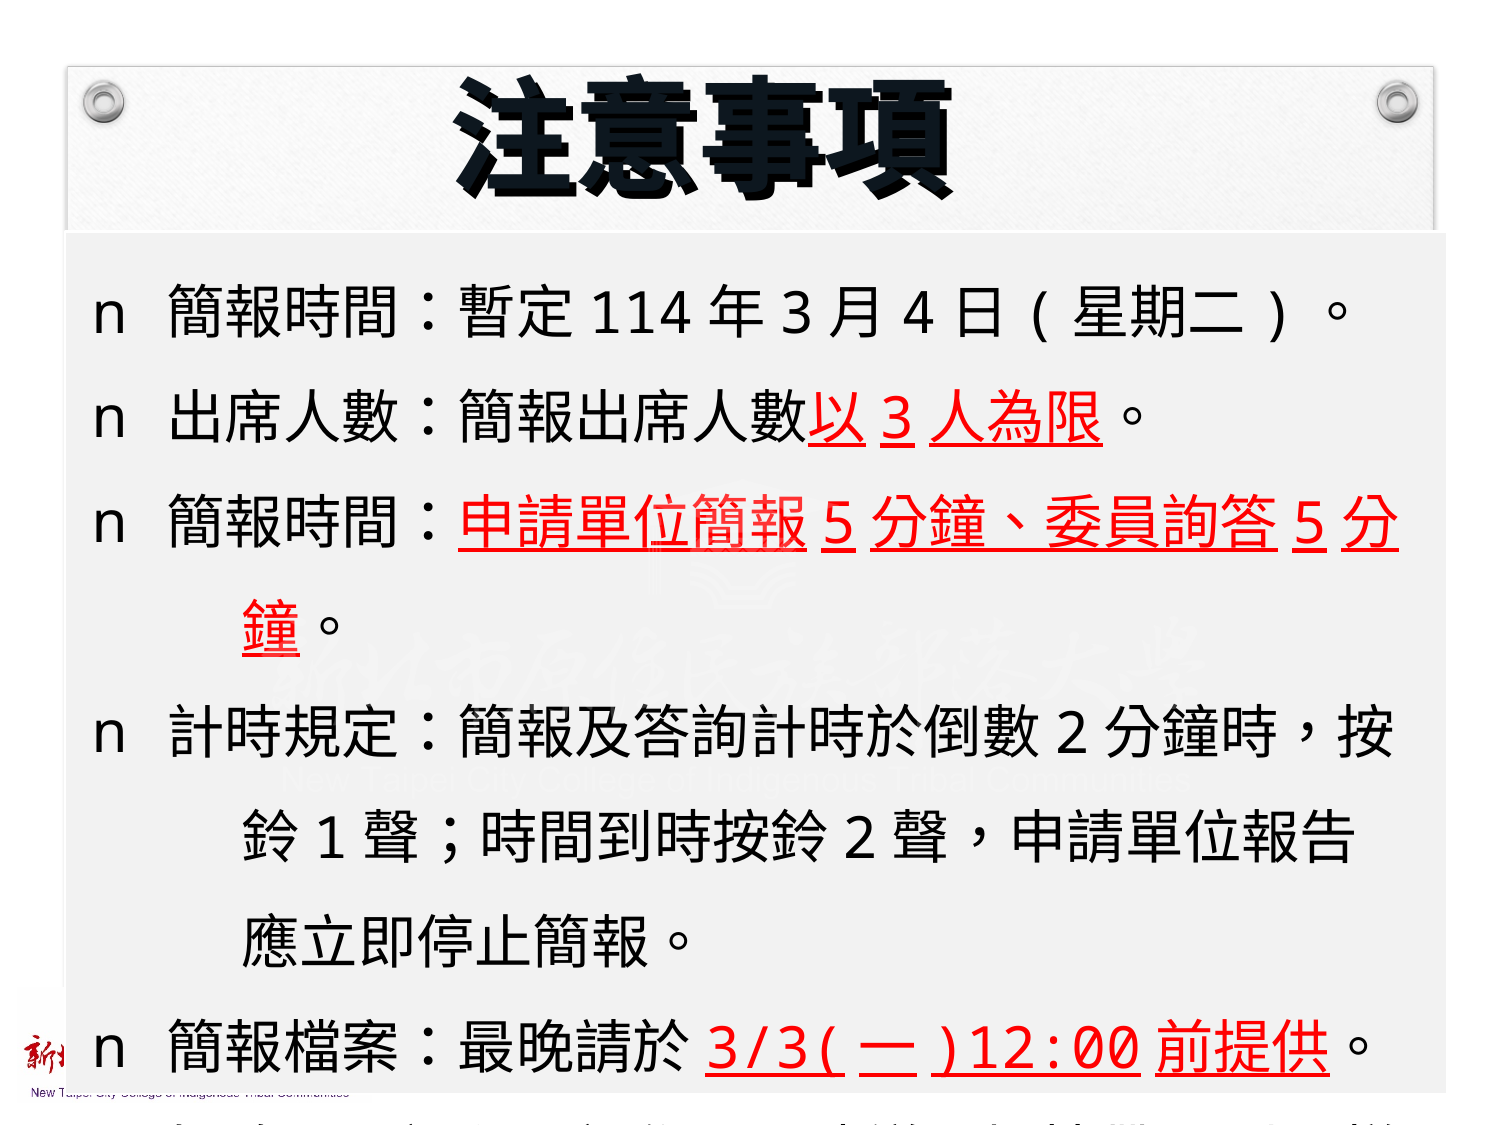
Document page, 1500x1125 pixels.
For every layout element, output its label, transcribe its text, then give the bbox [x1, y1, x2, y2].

text_box 注意事項 [431, 78, 966, 171]
text_box 簡報時間：暫定114年3月4日(星期二)。 出席人數：簡報出席人數以3人為限。 簡報時間：申請單位簡報5分鐘、委員詢答5分鐘。 計時規定：簡報及答詢計時於倒數2分鐘時，按鈴1聲；時間到時按鈴2聲，申請單位報告應立即停止簡報。 簡報檔案：最晚請於3/3(一)12:00前提供。 如欲呈現課程預計作品，建議現場攜帶1到2樣。 [76, 233, 1424, 1085]
picture [242, 479, 1258, 810]
text_box [65, 232, 1447, 1094]
